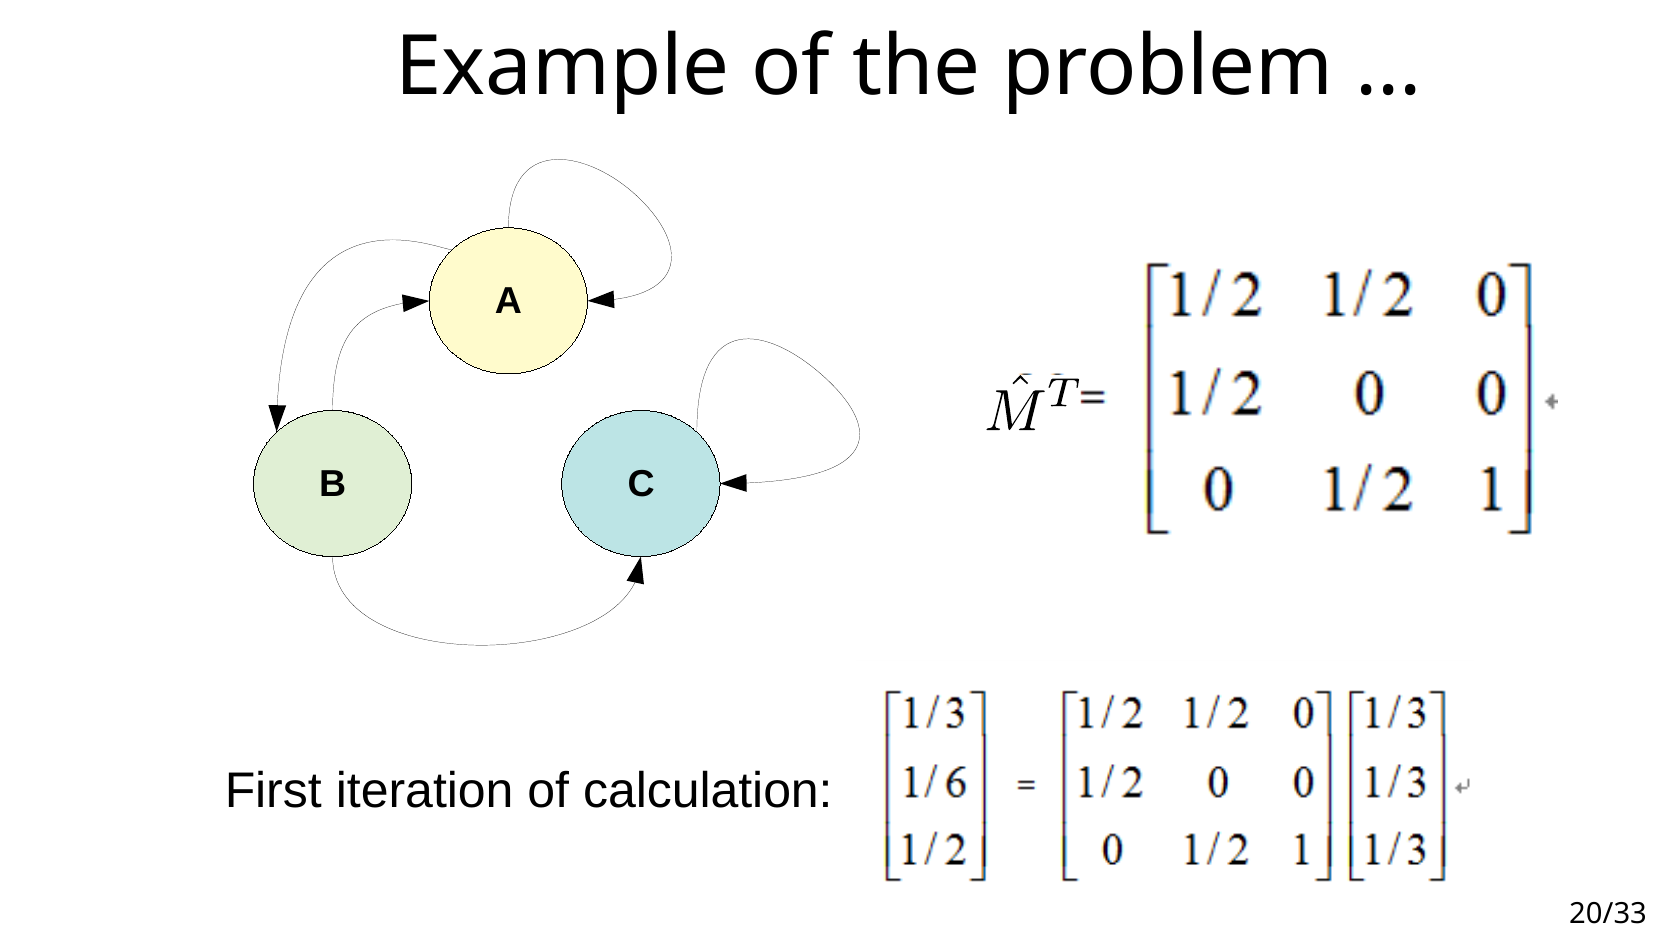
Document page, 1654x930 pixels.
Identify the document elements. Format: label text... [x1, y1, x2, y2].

text_box First iteration of calculation: [210, 749, 856, 826]
text_box A [429, 227, 588, 374]
text_box B [253, 410, 412, 557]
picture [1009, 250, 1558, 556]
title Example of the problem ... [345, 1, 1441, 120]
picture [856, 659, 1474, 916]
text_box [984, 375, 1081, 431]
text_box C [561, 410, 721, 557]
